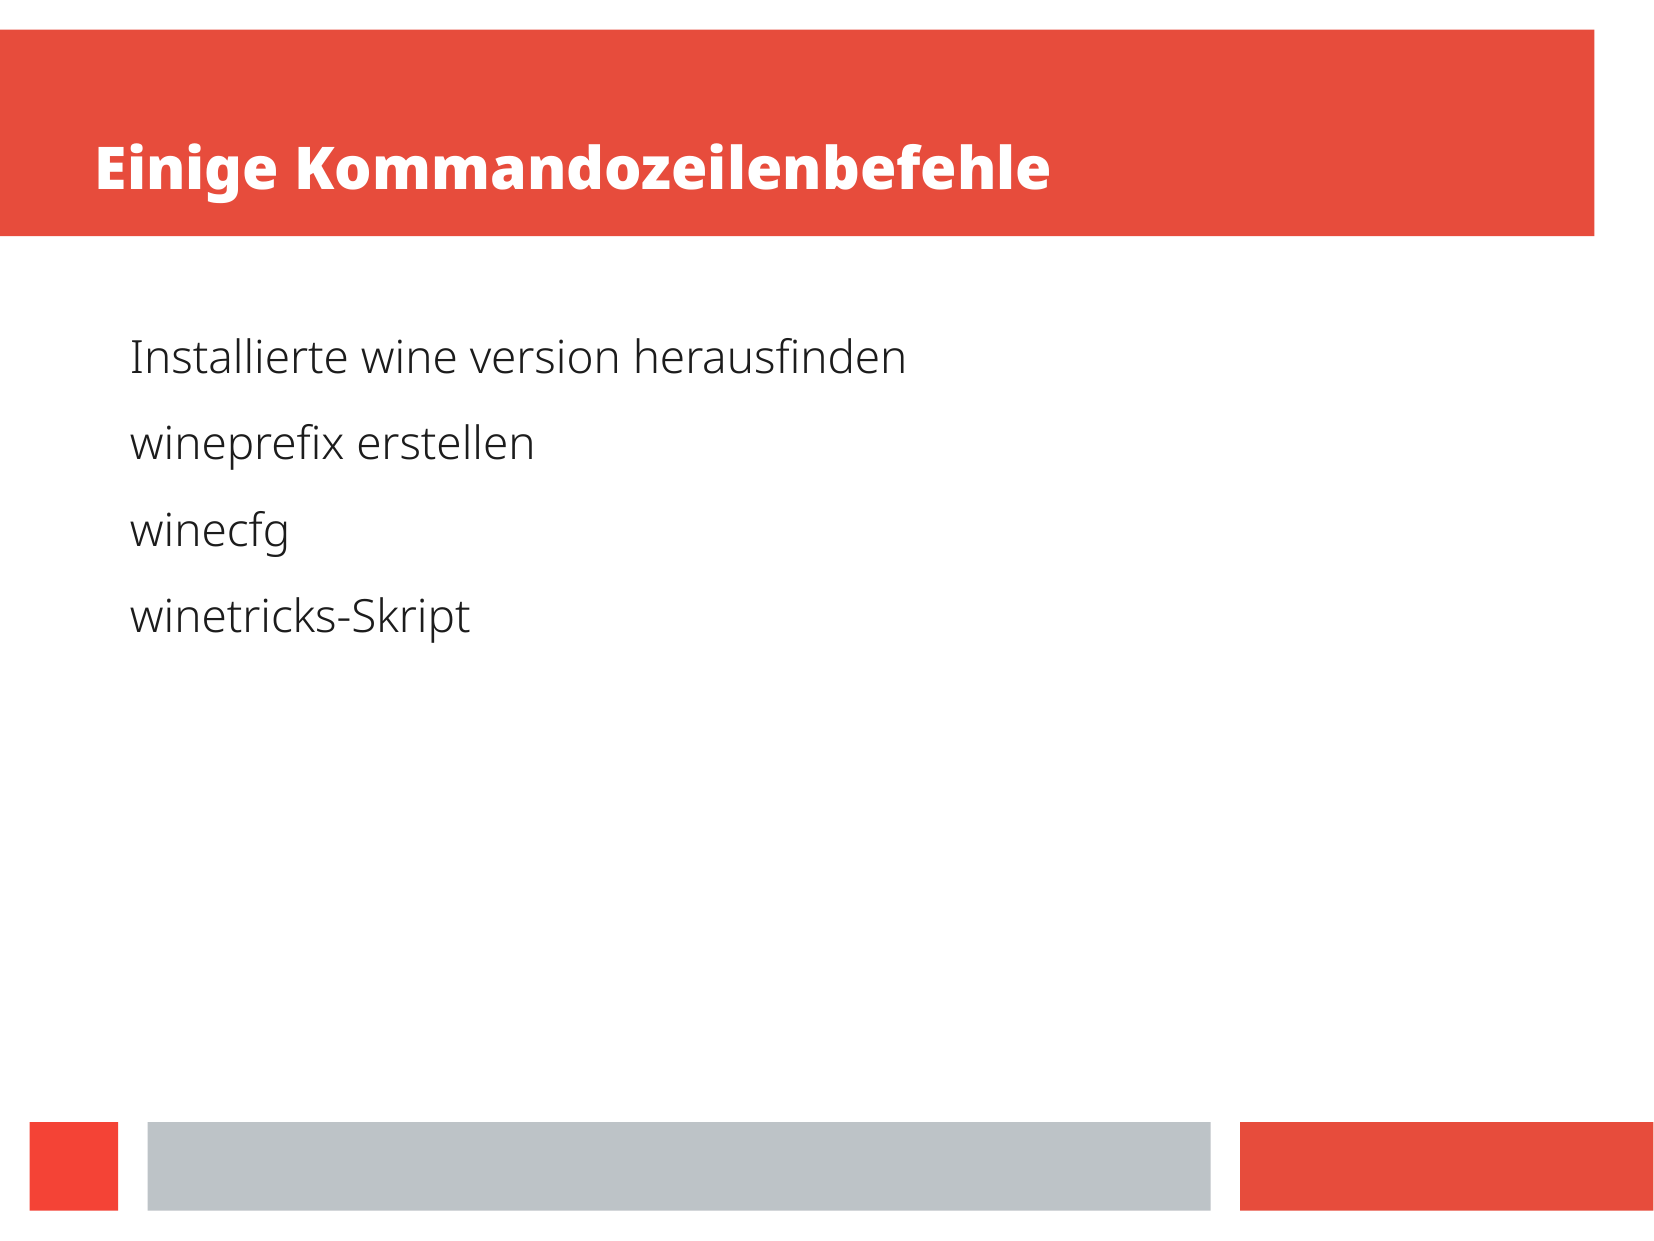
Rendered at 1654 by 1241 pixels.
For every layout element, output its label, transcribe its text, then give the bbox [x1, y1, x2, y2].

title Einige Kommandozeilenbefehle [59, 59, 1595, 207]
list Installierte wine version herausfinden wineprefix erstellen winecfg winetricks-Skript [59, 324, 1565, 1093]
